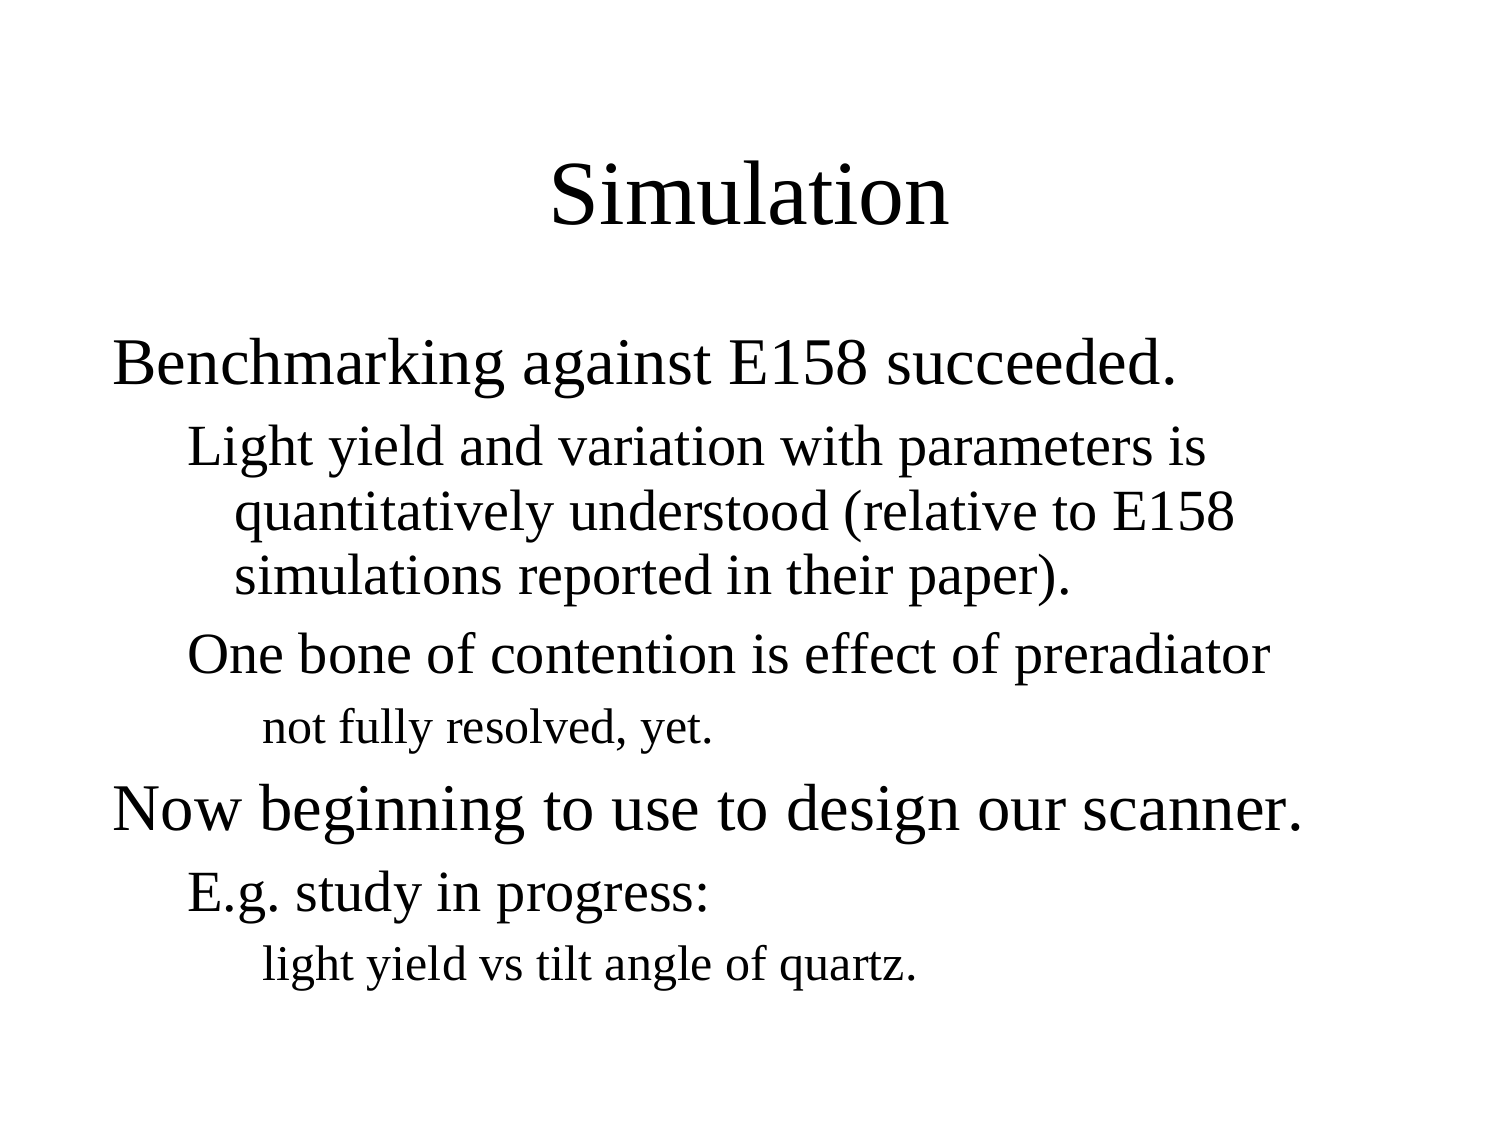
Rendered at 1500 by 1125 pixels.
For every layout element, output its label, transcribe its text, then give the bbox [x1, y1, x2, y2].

list Benchmarking against E158 succeeded. Light yield and variation with parameters is quantitatively understood (relative to E158 simulations reported in their paper). One bone of contention is effect of preradiator not fully resolved, yet. Now beginning to use to design our scanner. E.g. study in progress: light yield vs tilt angle of quartz. [112, 324, 1388, 1046]
title Simulation [112, 107, 1388, 281]
